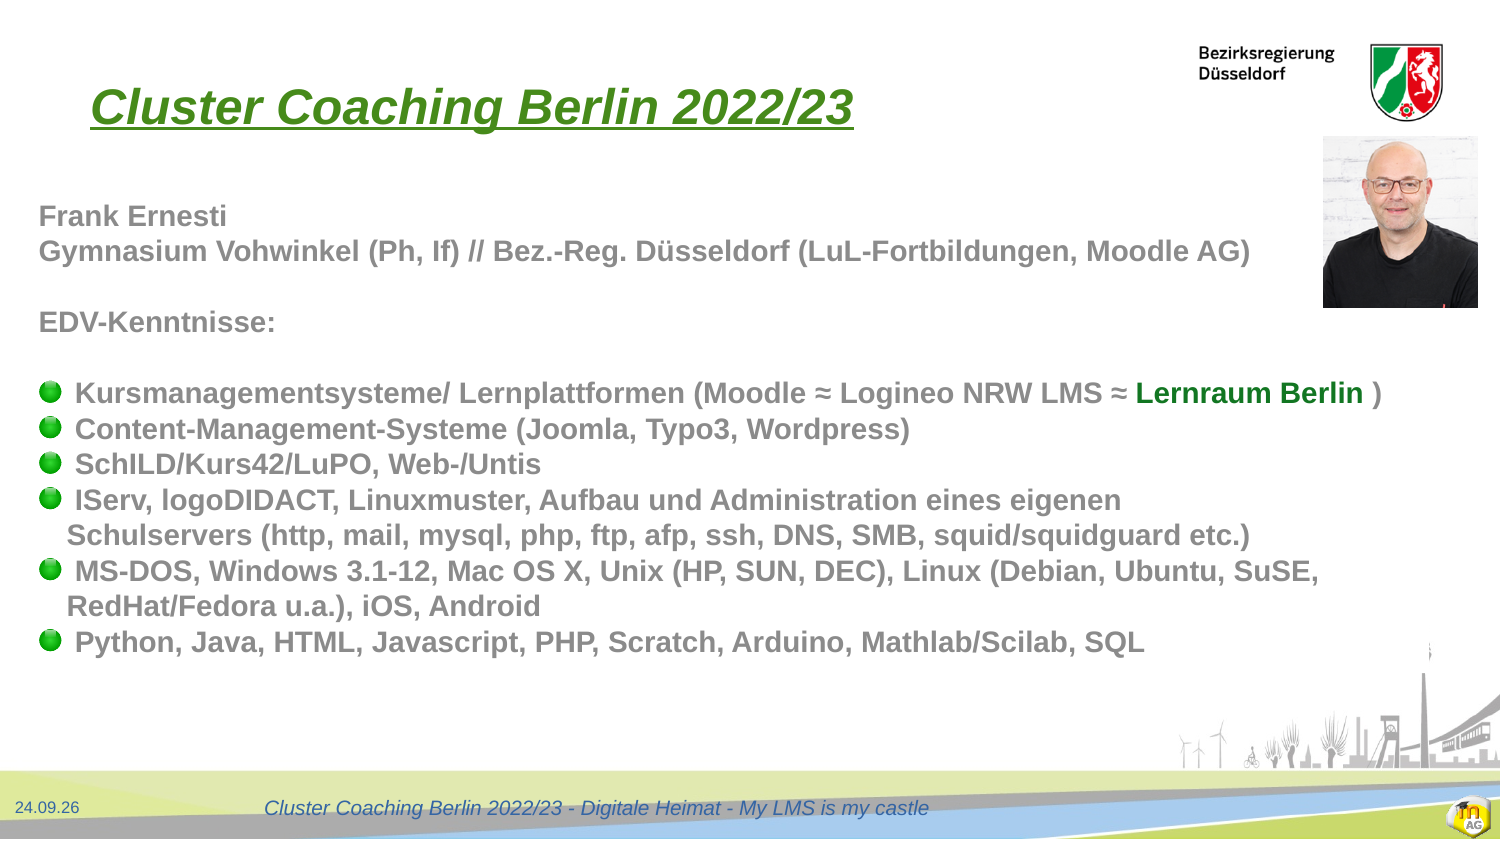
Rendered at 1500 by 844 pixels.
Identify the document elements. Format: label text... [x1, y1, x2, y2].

text_box Frank Ernesti Gymnasium Vohwinkel (Ph, If) // Bez.-Reg. Düsseldorf (LuL-Fortbildungen, Moodle AG) EDV-Kenntnisse: Kursmanagementsysteme/ Lernplattformen (Moodle ≈ Logineo NRW LMS ≈ Lernraum Berlin ) Content-Management-Systeme (Joomla, Typo3, Wordpress) SchILD/Kurs42/LuPO, Web-/Untis IServ, logoDIDACT, Linuxmuster, Aufbau und Administration eines eigenen Schulservers (http, mail, mysql, php, ftp, afp, ssh, DNS, SMB, squid/squidguard etc.) MS-DOS, Windows 3.1-12, Mac OS X, Unix (HP, SUN, DEC), Linux (Debian, Ubuntu, SuSE, RedHat/Fedora u.a.), iOS, Android Python, Java, HTML, Javascript, PHP, Scratch, Arduino, Mathlab/Scilab, SQL [23, 153, 1430, 674]
picture [1198, 43, 1443, 122]
title Cluster Coaching Berlin 2022/23 [75, 33, 1176, 153]
picture [1323, 136, 1478, 308]
picture [0, 617, 1500, 839]
